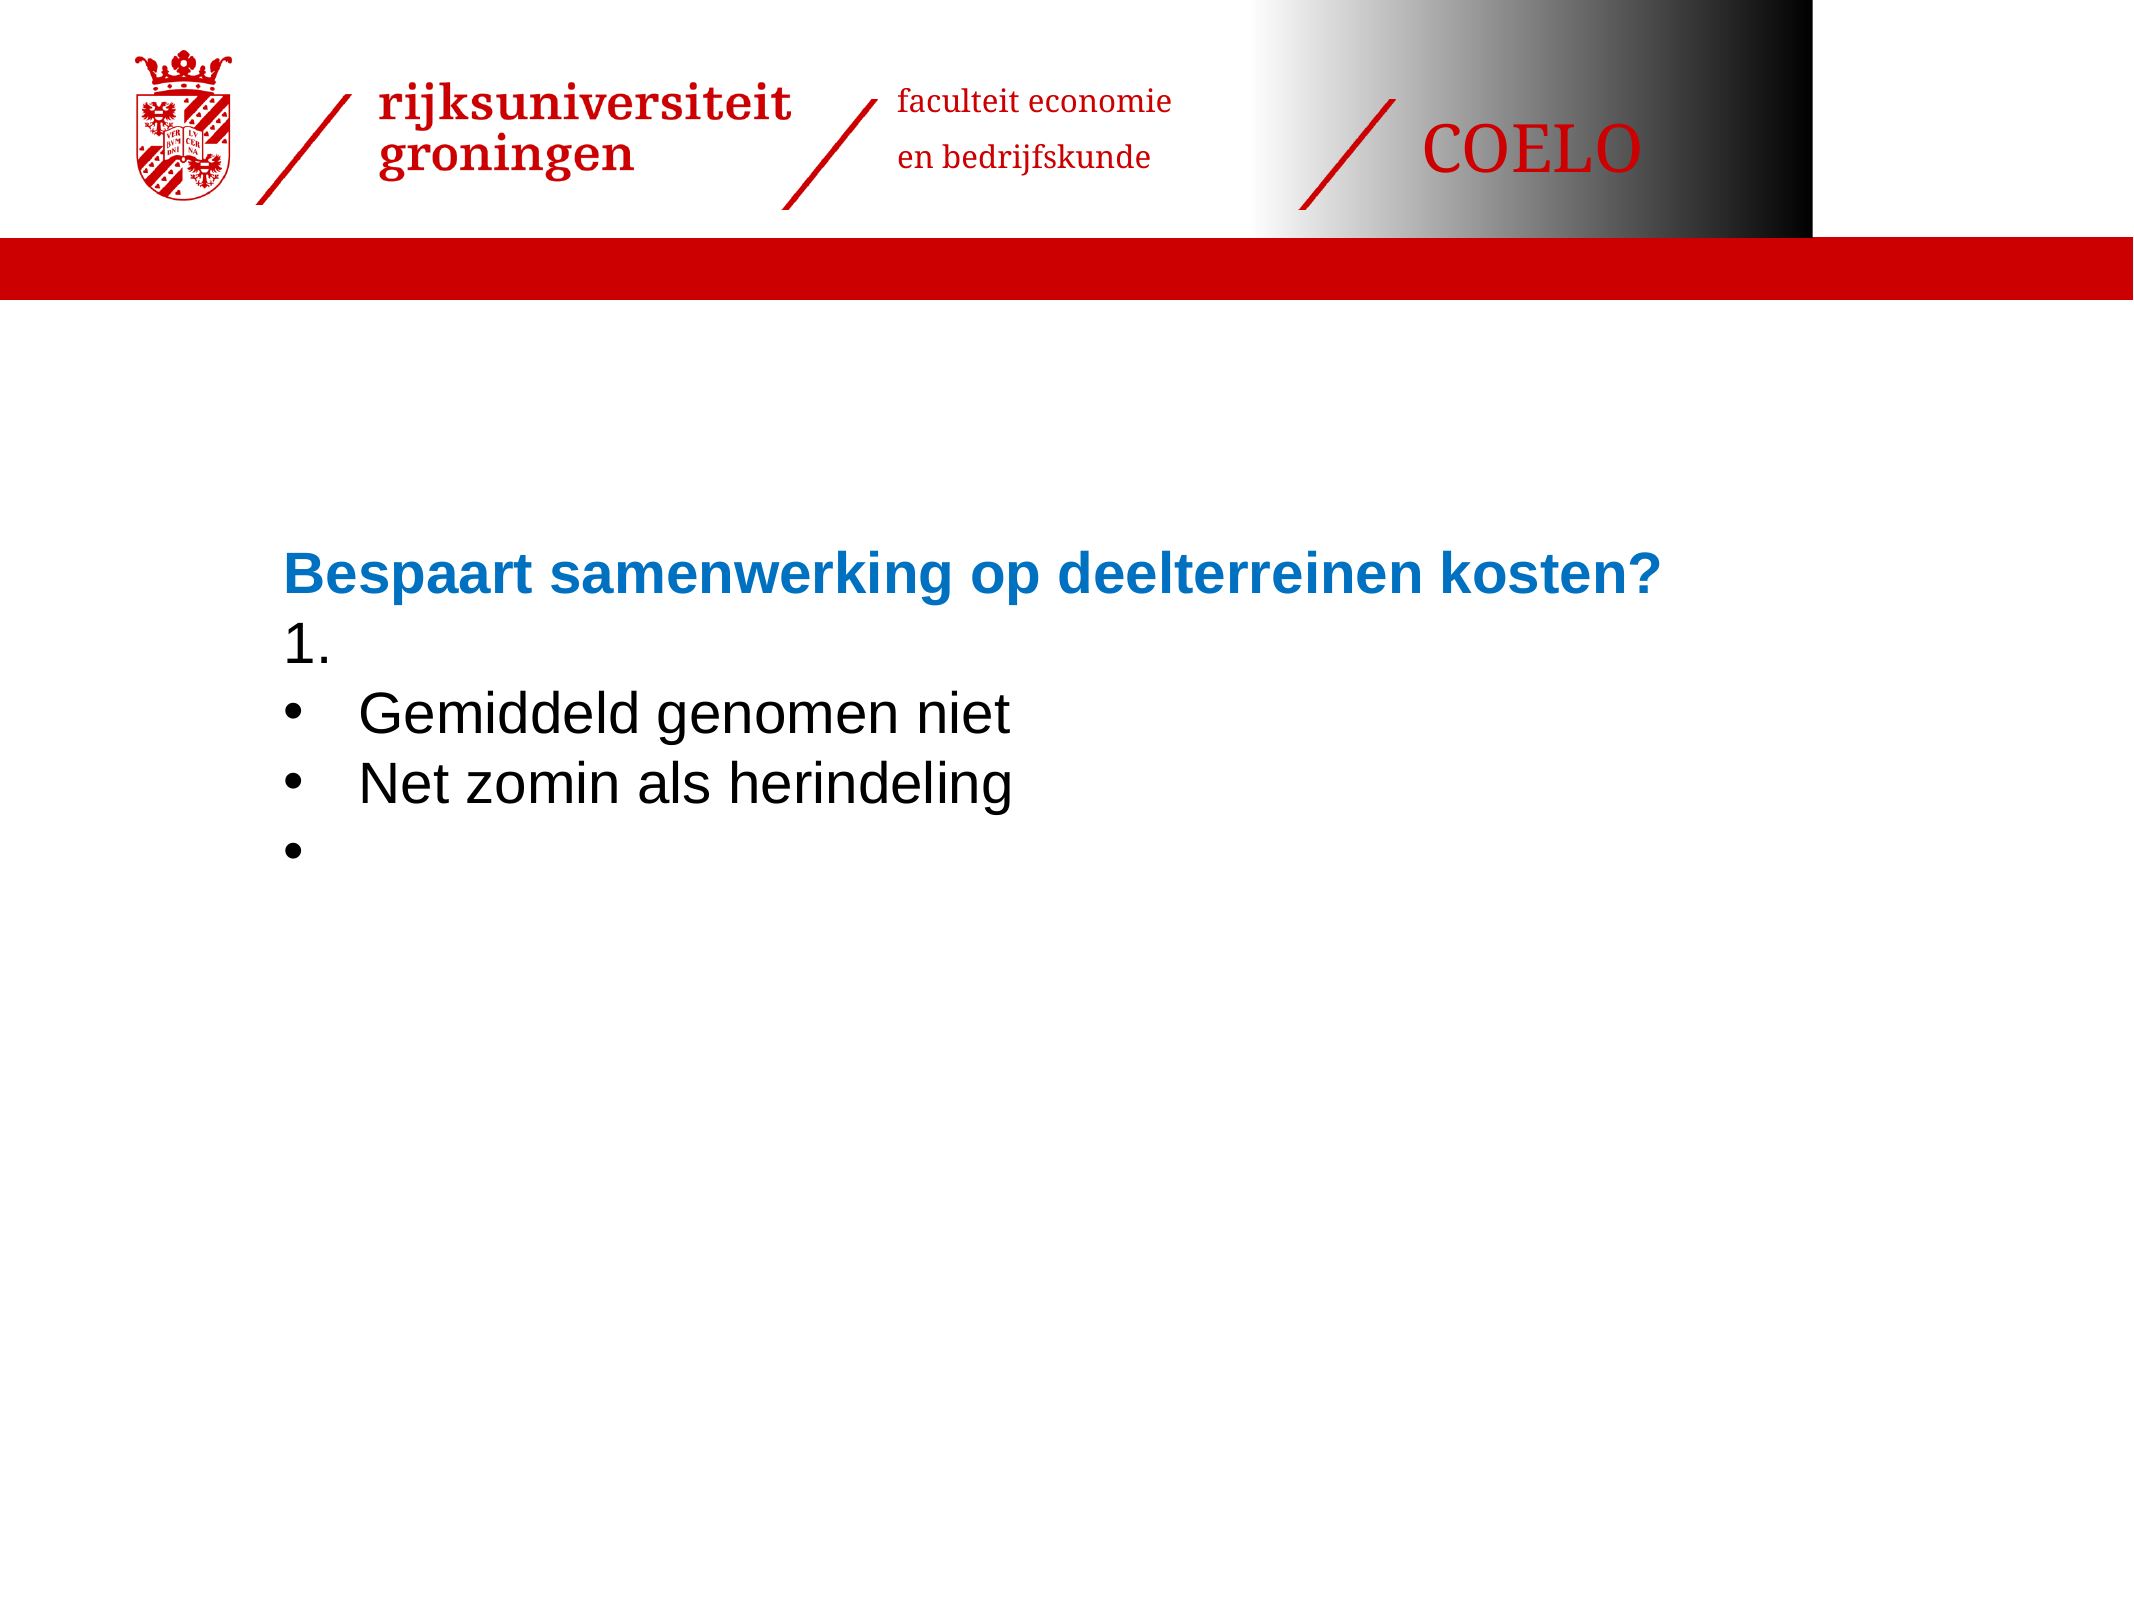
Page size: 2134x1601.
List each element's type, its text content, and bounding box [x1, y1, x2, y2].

picture [135, 50, 878, 210]
text_box Bespaart samenwerking op deelterreinen kosten? Gemiddeld genomen niet Net zomin als herindeling [268, 528, 2134, 897]
picture [1298, 99, 1396, 210]
